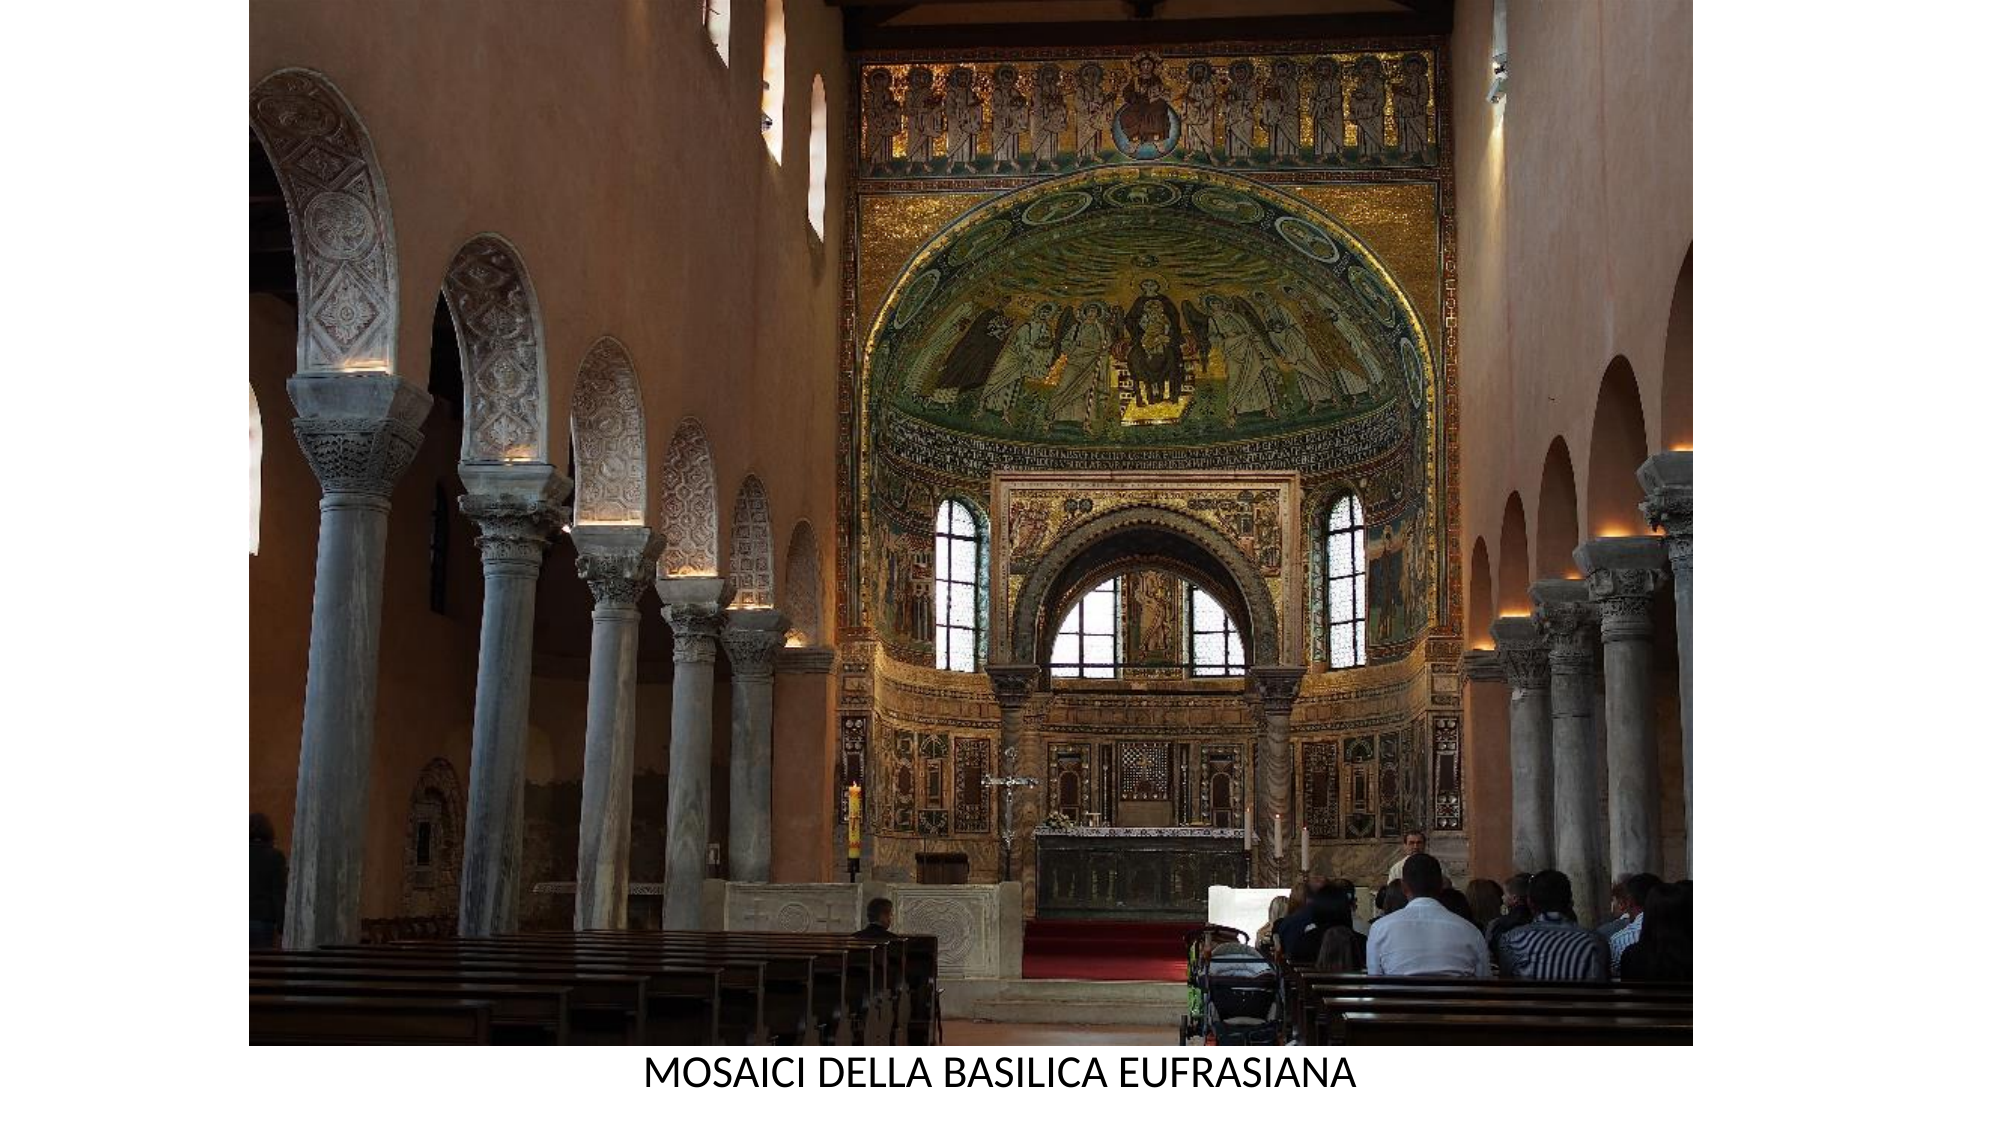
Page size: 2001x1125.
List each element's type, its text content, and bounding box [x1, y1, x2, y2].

subtitle MOSAICI DELLA BASILICA EUFRASIANA [249, 1045, 1750, 1110]
picture [249, 0, 1693, 1046]
